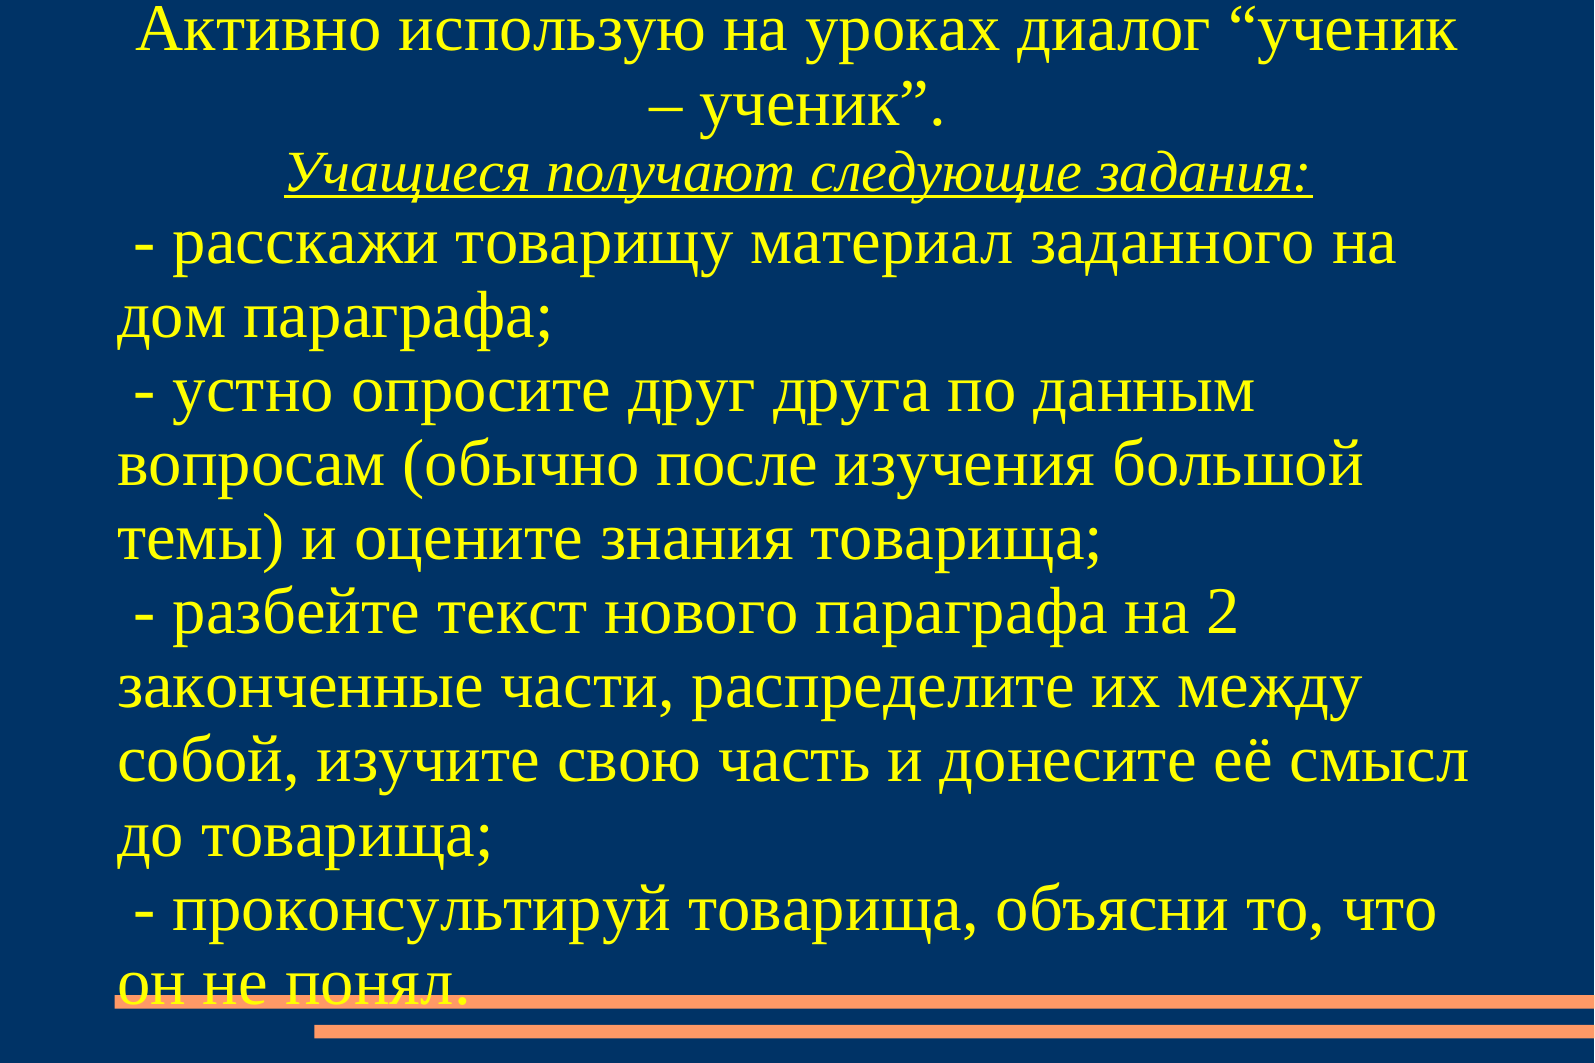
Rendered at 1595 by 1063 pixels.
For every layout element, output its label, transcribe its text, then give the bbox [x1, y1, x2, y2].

subtitle Активно использую на уроках диалог “ученик – ученик”. Учащиеся получают следующие задания: - расскажи товарищу материал заданного на дом параграфа; - устно опросите друг друга по данным вопросам (обычно после изучения большой темы) и оцените знания товарища; - разбейте текст нового параграфа на 2 законченные части, распределите их между собой, изучите свою часть и донесите её смысл до товарища; - проконсультируй товарища, объясни то, что он не понял. [117, 0, 1479, 1019]
